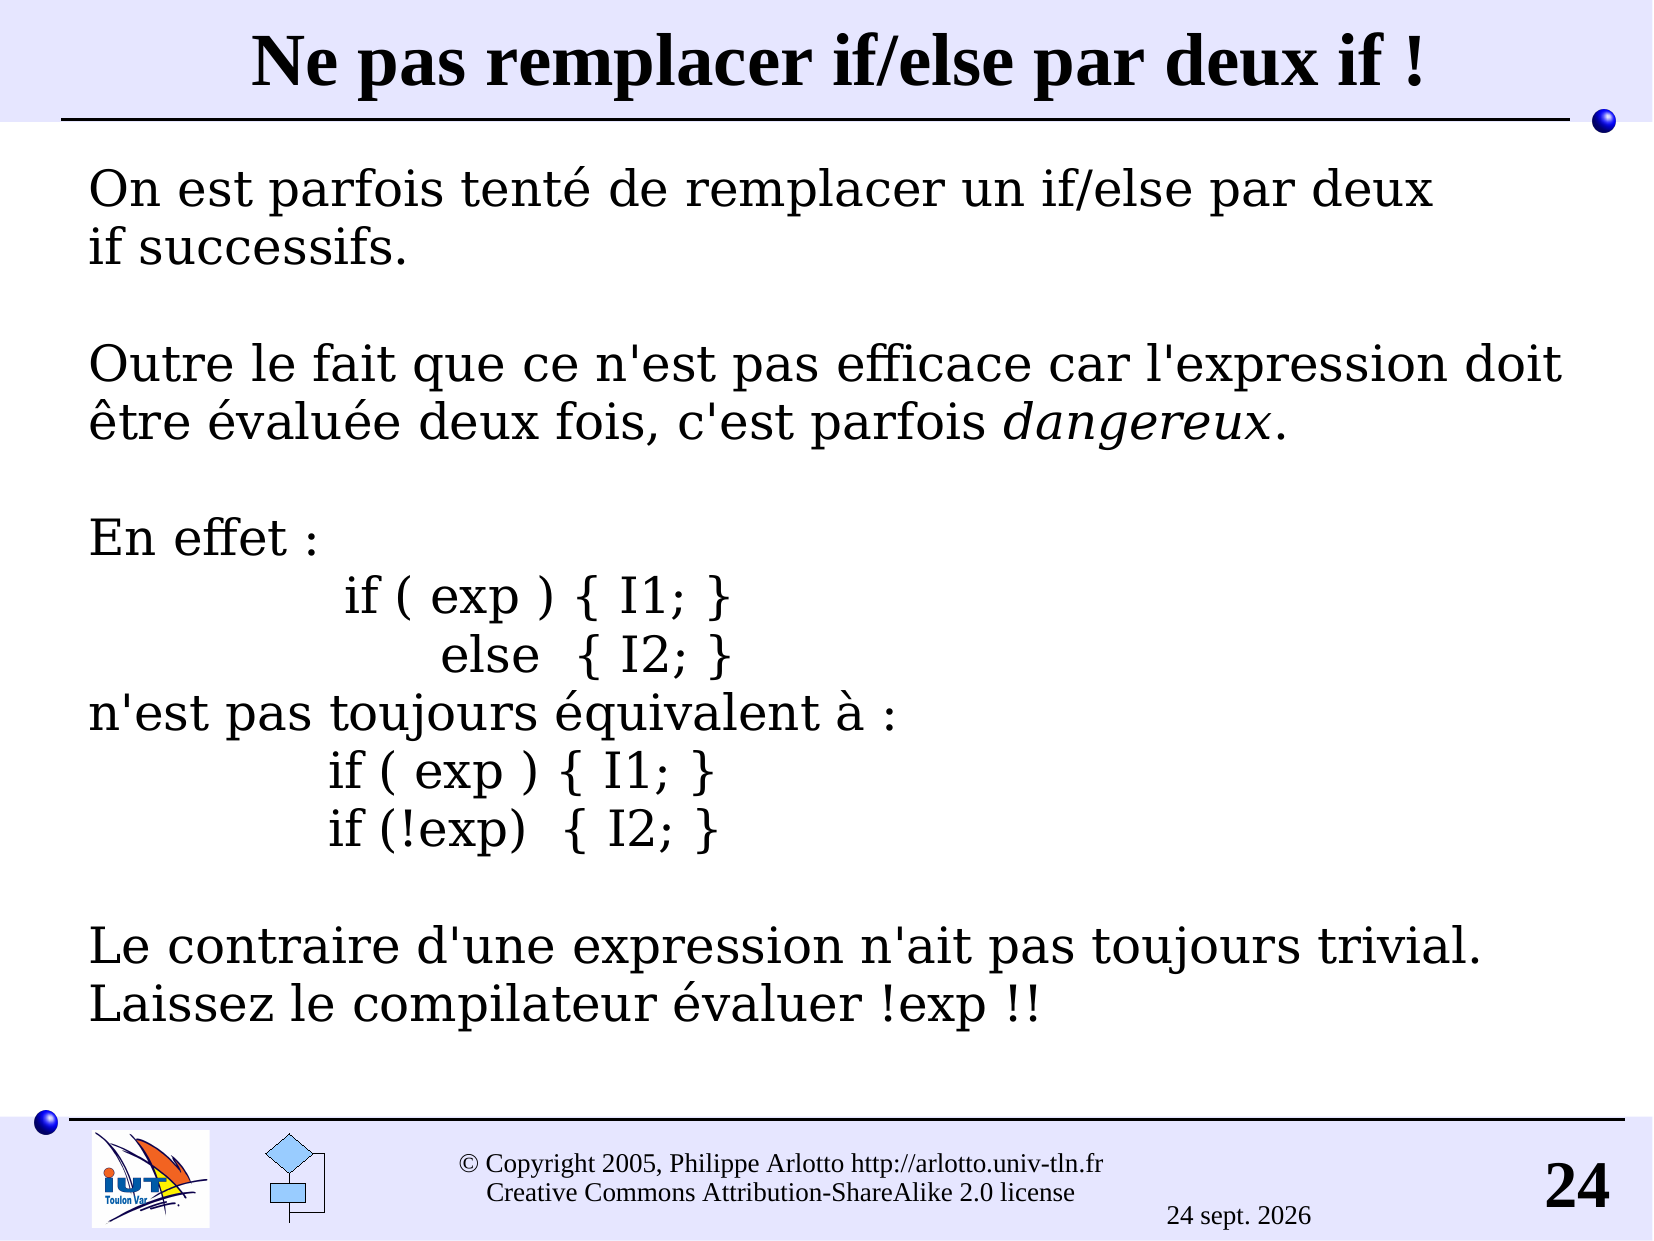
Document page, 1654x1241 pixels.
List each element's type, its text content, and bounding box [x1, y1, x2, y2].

text_box On est parfois tenté de remplacer un if/else par deux if successifs. Outre le fait que ce n'est pas efficace car l'expression doit être évaluée deux fois, c'est parfois dangereux. En effet : if ( exp ) { I1; } else { I2; } n'est pas toujours équivalent à : if ( exp ) { I1; } if (!exp) { I2; } Le contraire d'une expression n'ait pas toujours trivial. Laissez le compilateur évaluer !exp !! [88, 159, 1566, 1034]
title Ne pas remplacer if/else par deux if ! [95, 14, 1585, 107]
